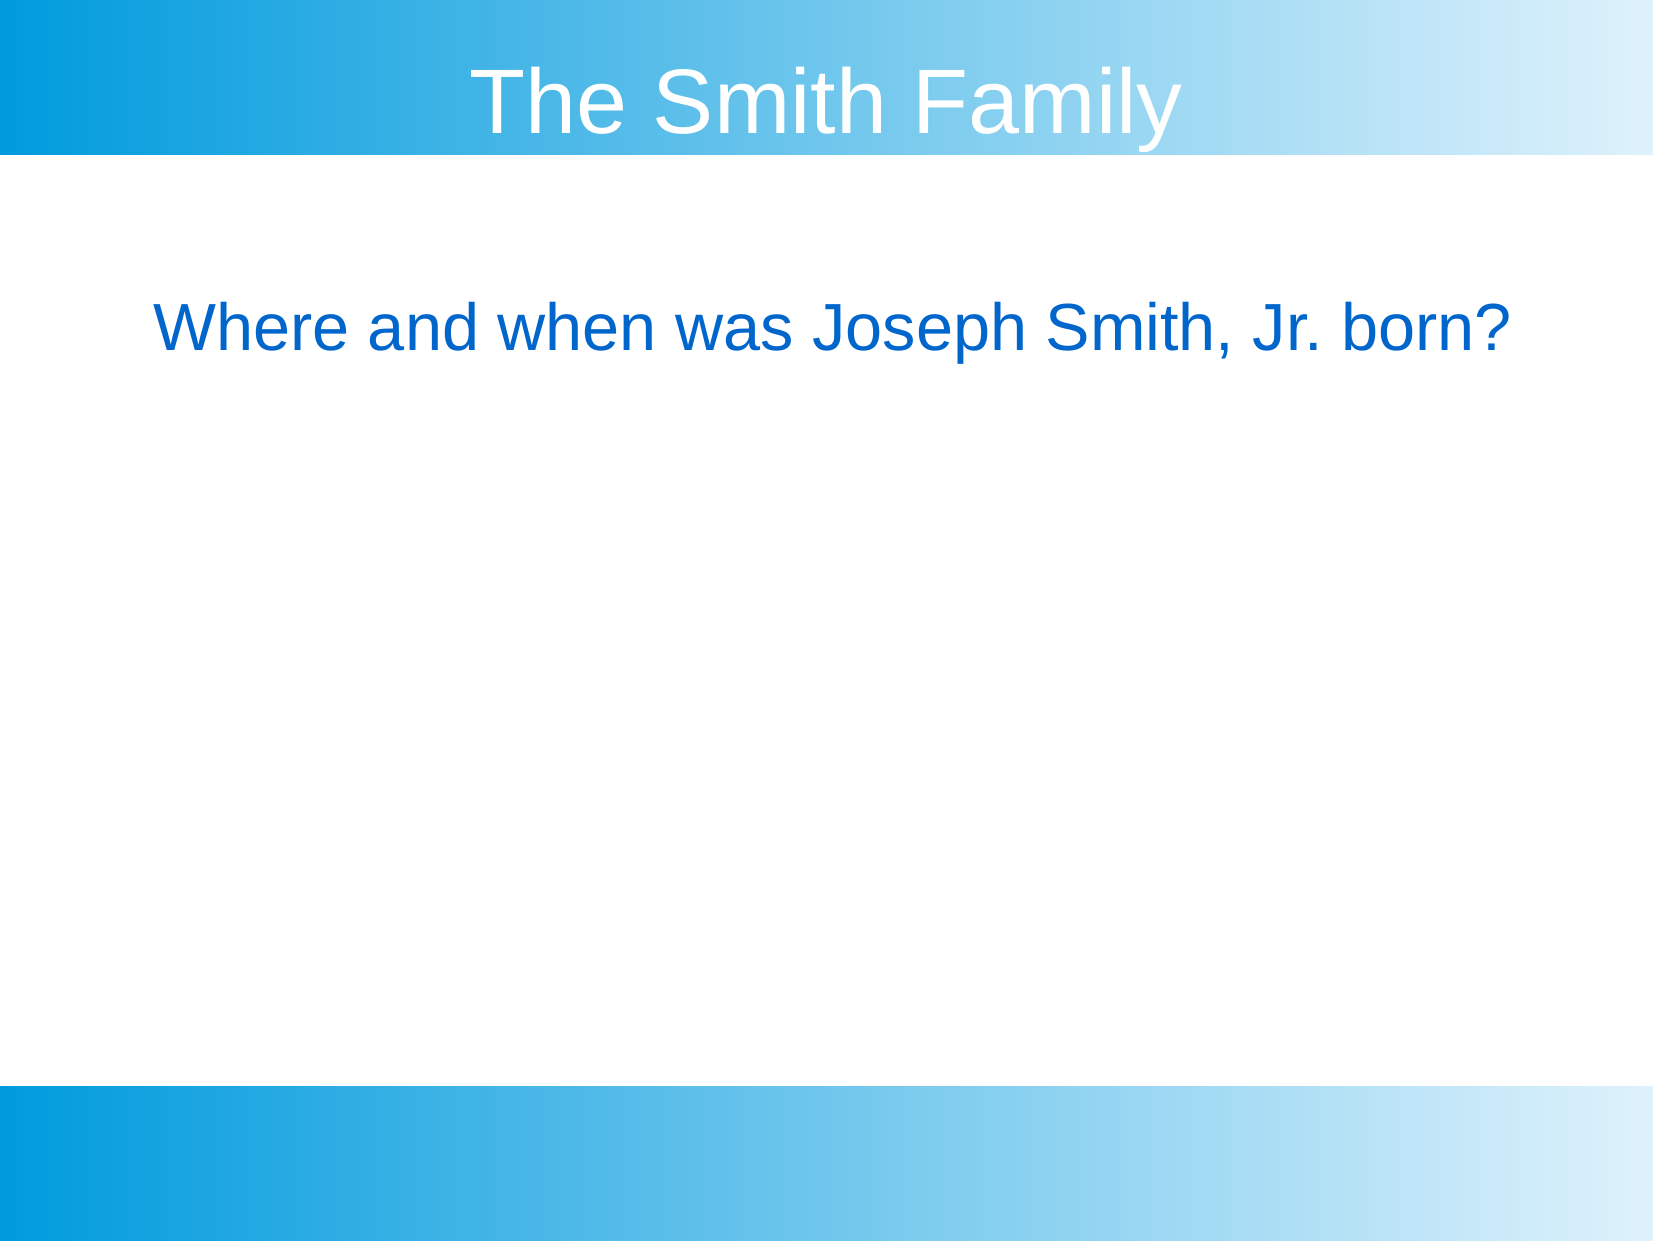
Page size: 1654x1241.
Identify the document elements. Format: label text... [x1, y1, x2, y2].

title The Smith Family [82, 49, 1571, 155]
list Where and when was Joseph Smith, Jr. born? [82, 290, 1571, 1010]
